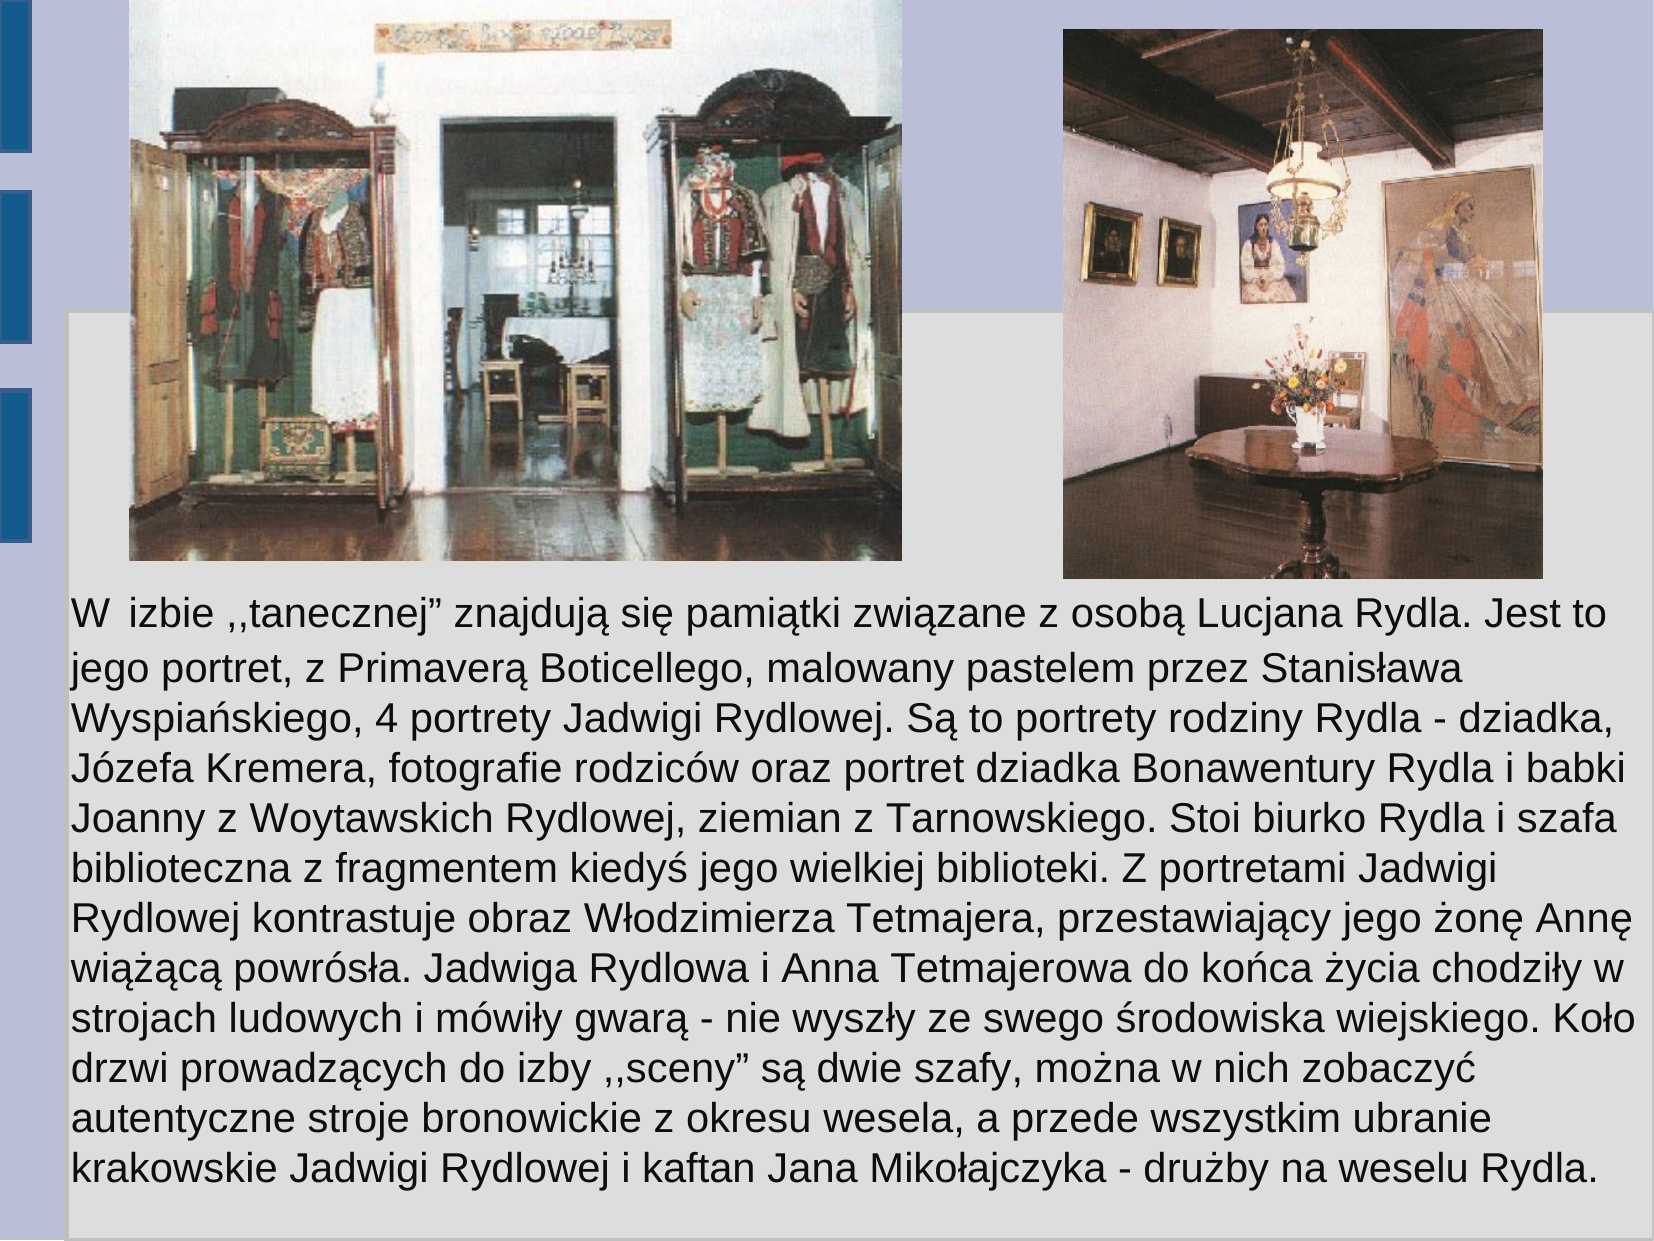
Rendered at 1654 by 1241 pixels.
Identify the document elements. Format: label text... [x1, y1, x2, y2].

subtitle W izbie ,,tanecznej” znajdują się pamiątki związane z osobą Lucjana Rydla. Jest to jego portret, z Primaverą Boticellego, malowany pastelem przez Stanisława Wyspiańskiego, 4 portrety Jadwigi Rydlowej. Są to portrety rodziny Rydla - dziadka, Józefa Kremera, fotografie rodziców oraz portret dziadka Bonawentury Rydla i babki Joanny z Woytawskich Rydlowej, ziemian z Tarnowskiego. Stoi biurko Rydla i szafa biblioteczna z fragmentem kiedyś jego wielkiej biblioteki. Z portretami Jadwigi Rydlowej kontrastuje obraz Włodzimierza Tetmajera, przestawiający jego żonę Annę wiążącą powrósła. Jadwiga Rydlowa i Anna Tetmajerowa do końca życia chodziły w strojach ludowych i mówiły gwarą - nie wyszły ze swego środowiska wiejskiego. Koło drzwi prowadzących do izby ,,sceny” są dwie szafy, można w nich zobaczyć autentyczne stroje bronowickie z okresu wesela, a przede wszystkim ubranie krakowskie Jadwigi Rydlowej i kaftan Jana Mikołajczyka - drużby na weselu Rydla. [70, 560, 1654, 1241]
picture [1063, 29, 1543, 579]
picture [129, 0, 902, 561]
